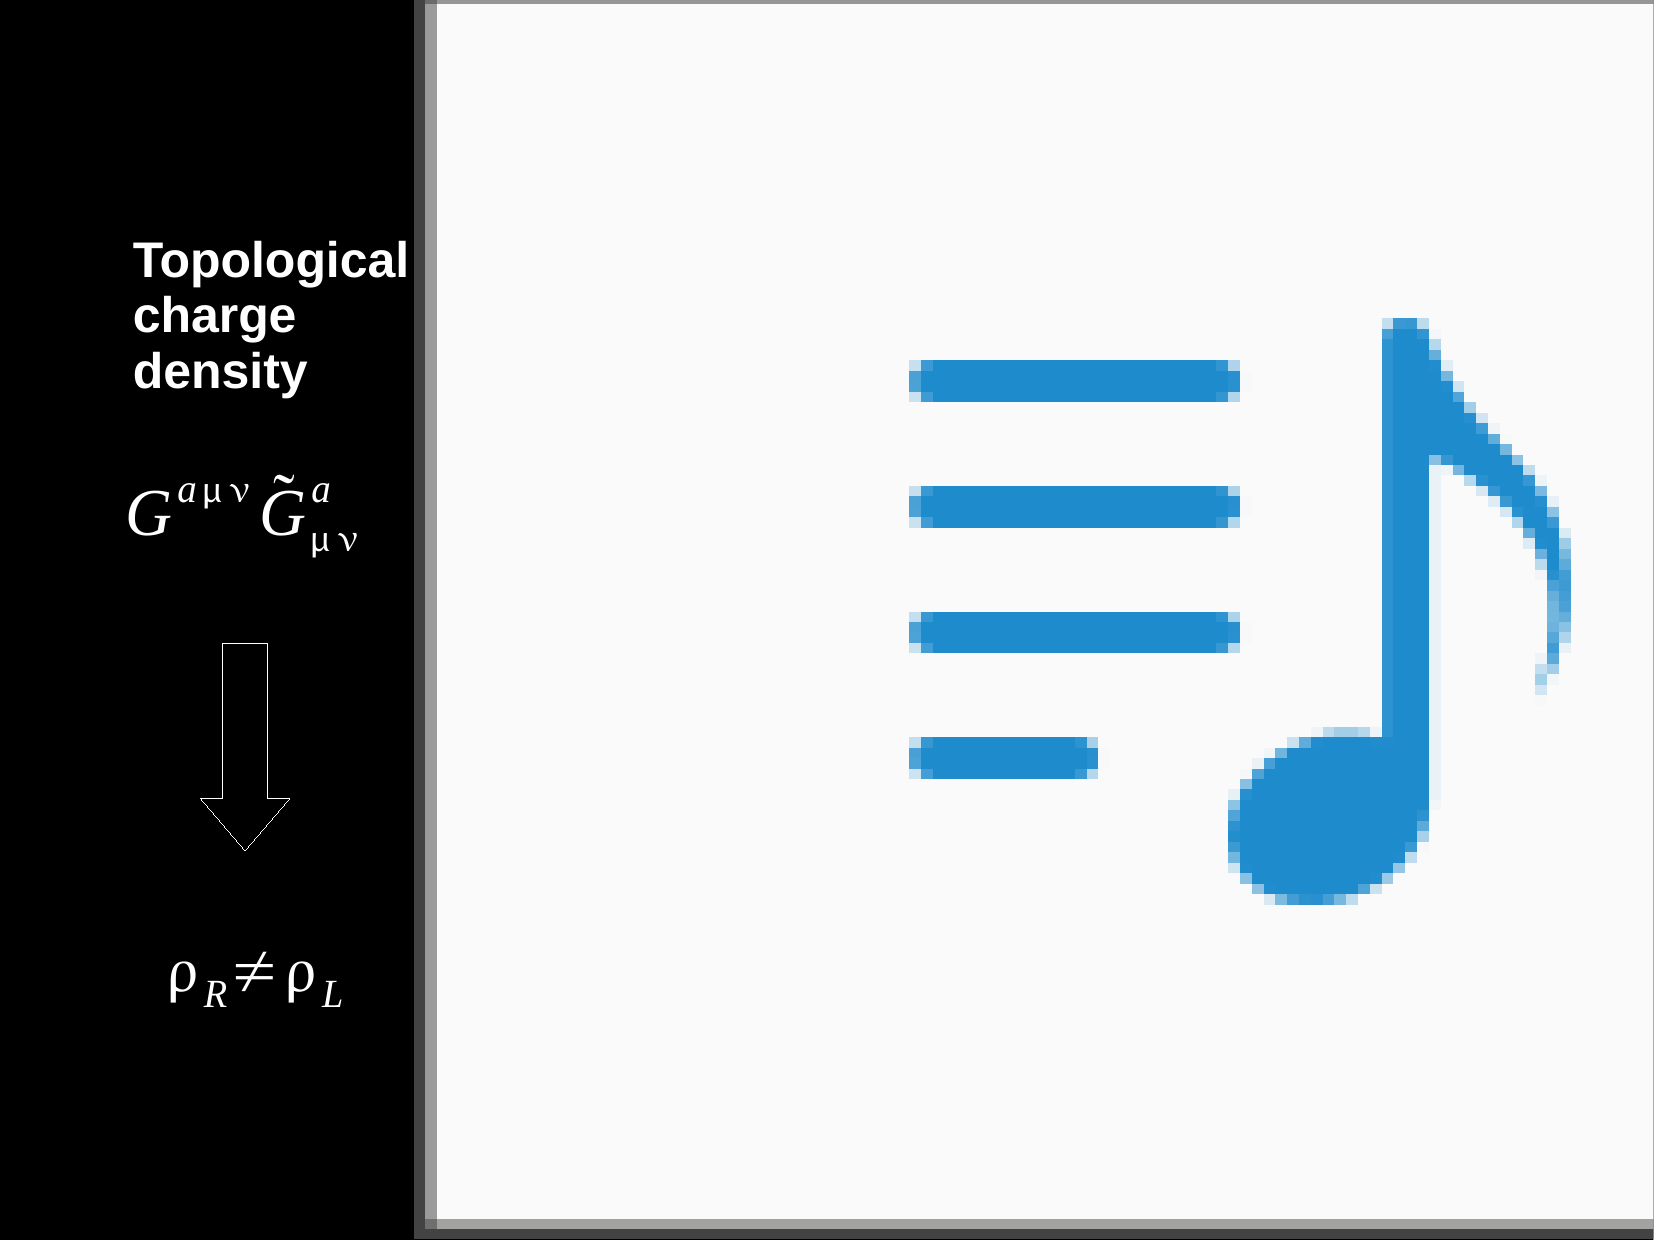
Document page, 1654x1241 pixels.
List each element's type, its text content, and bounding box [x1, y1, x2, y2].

chart [119, 466, 367, 561]
text_box [200, 643, 290, 851]
text_box Topological charge density [118, 224, 425, 411]
text_box [413, 0, 1654, 1241]
chart [157, 931, 350, 1017]
